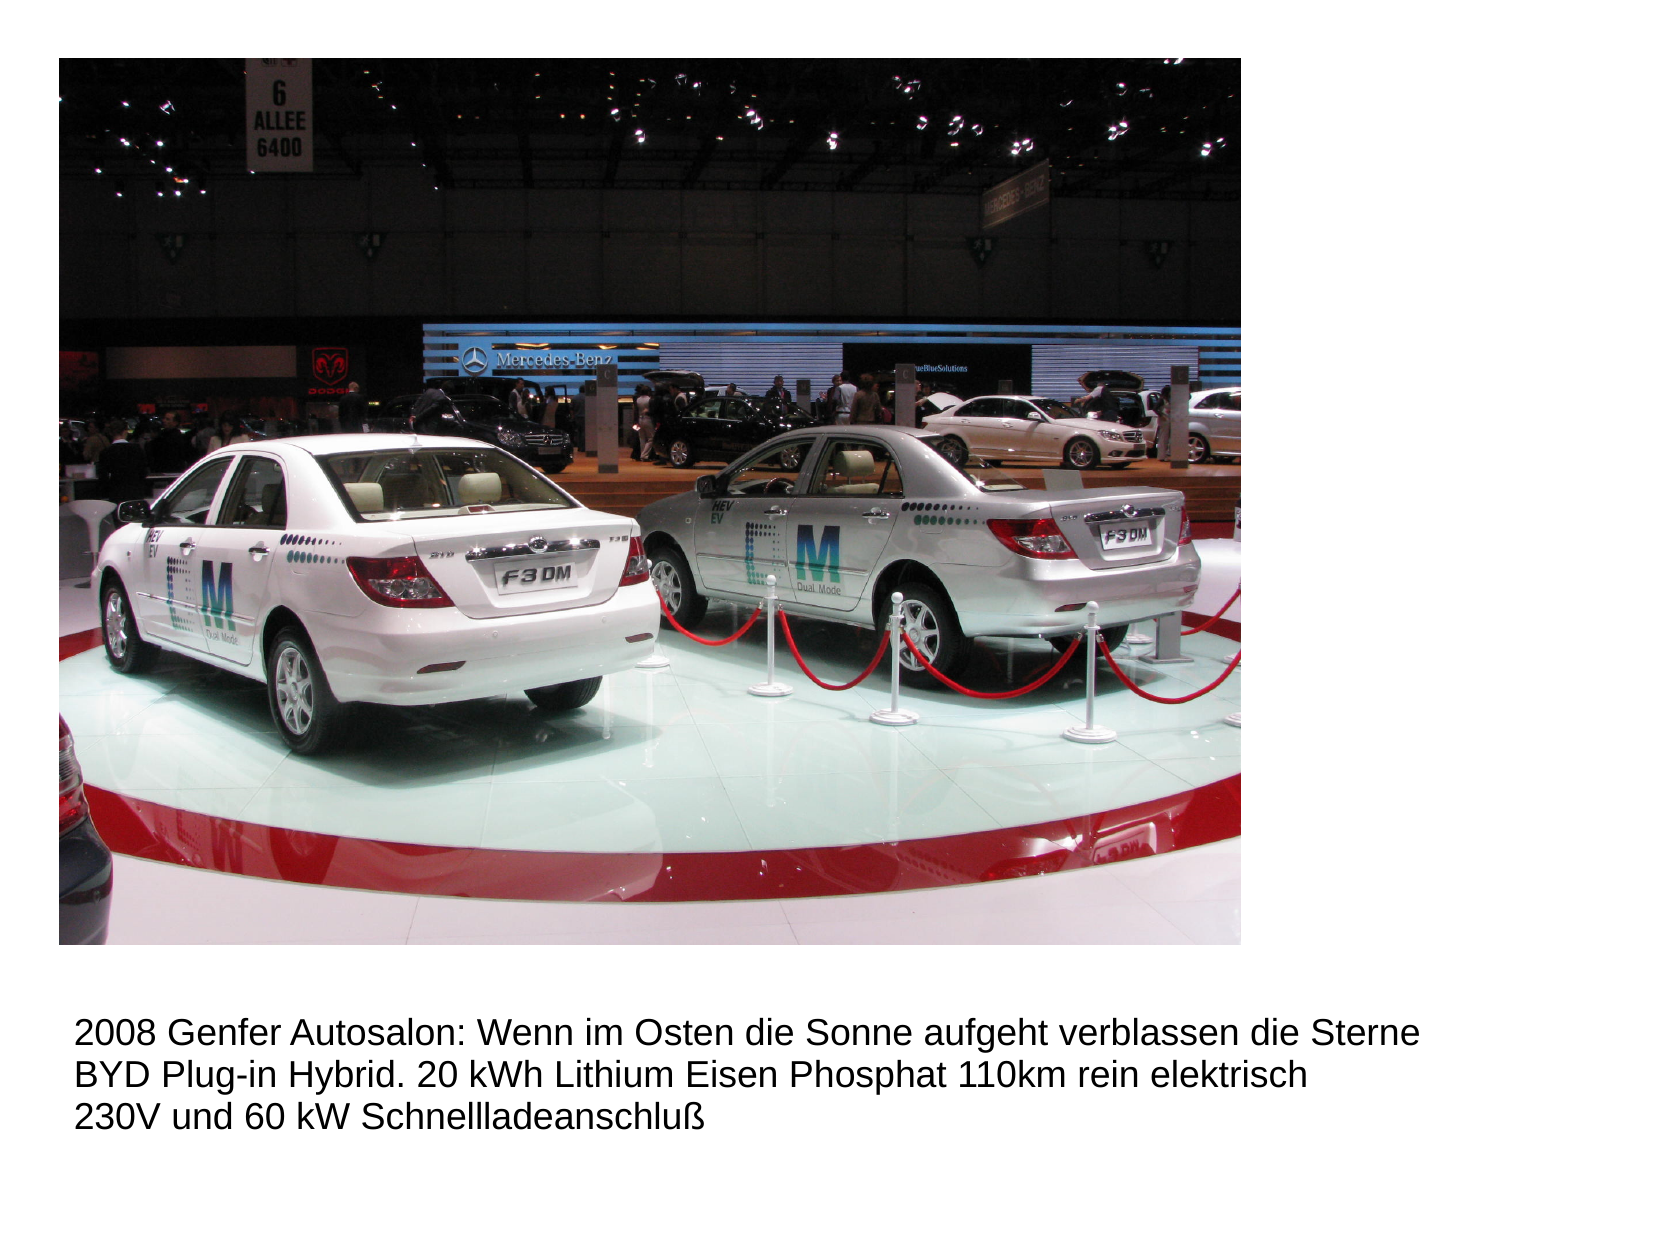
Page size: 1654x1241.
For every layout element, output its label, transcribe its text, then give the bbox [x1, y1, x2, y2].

picture [59, 58, 1241, 945]
text_box 2008 Genfer Autosalon: Wenn im Osten die Sonne aufgeht verblassen die Sterne BYD Plug-in Hybrid. 20 kWh Lithium Eisen Phosphat 110km rein elektrisch 230V und 60 kW Schnellladeanschluß [59, 1003, 1437, 1145]
